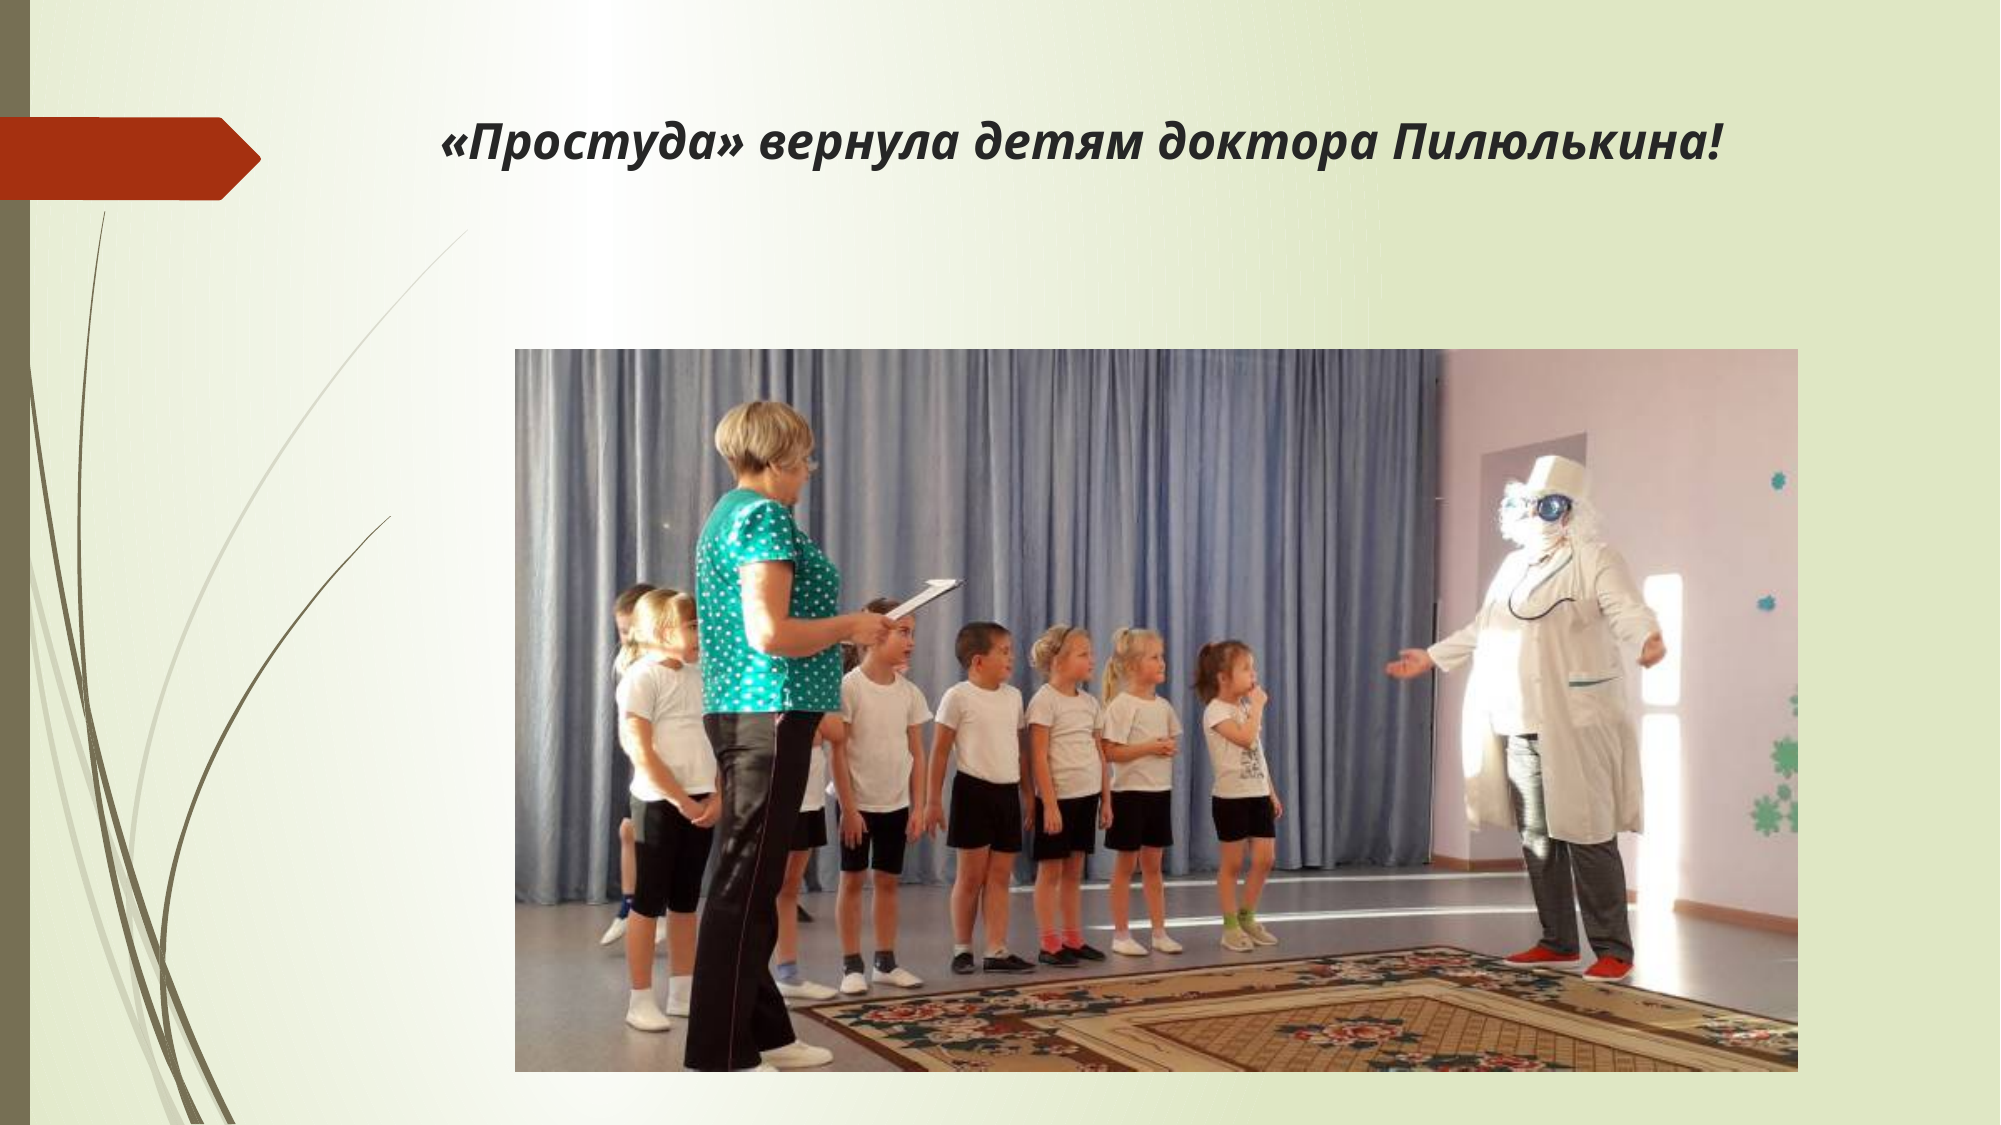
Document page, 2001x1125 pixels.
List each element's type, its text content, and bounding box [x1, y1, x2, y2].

picture [515, 349, 1798, 1072]
title «Простуда» вернула детям доктора Пилюлькина! [425, 102, 1888, 313]
